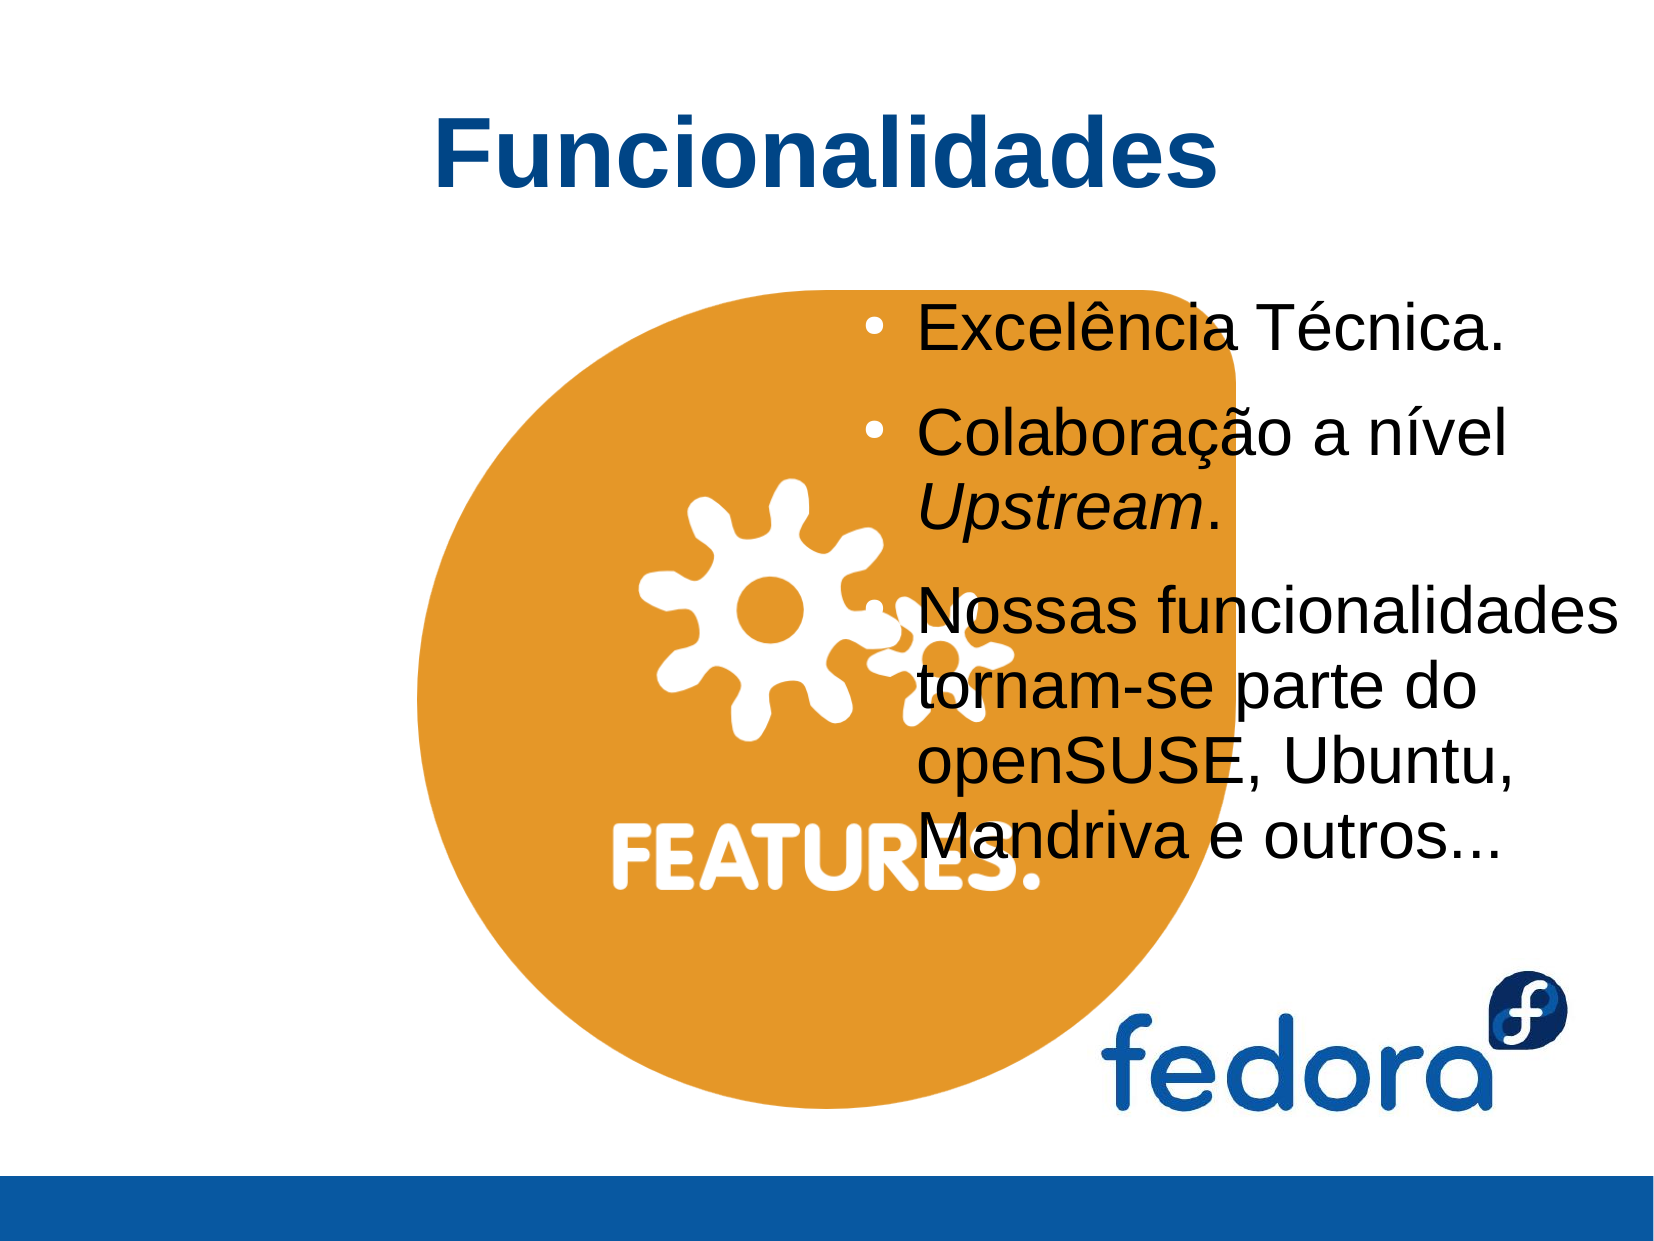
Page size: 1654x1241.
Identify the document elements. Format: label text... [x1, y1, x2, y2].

title Funcionalidades [82, 56, 1571, 250]
list Excelência Técnica. Colaboração a nível Upstream. Nossas funcionalidades tornam-se parte do openSUSE, Ubuntu, Mandriva e outros... [845, 290, 1651, 1094]
picture [0, 1176, 1654, 1241]
picture [82, 290, 1576, 1125]
